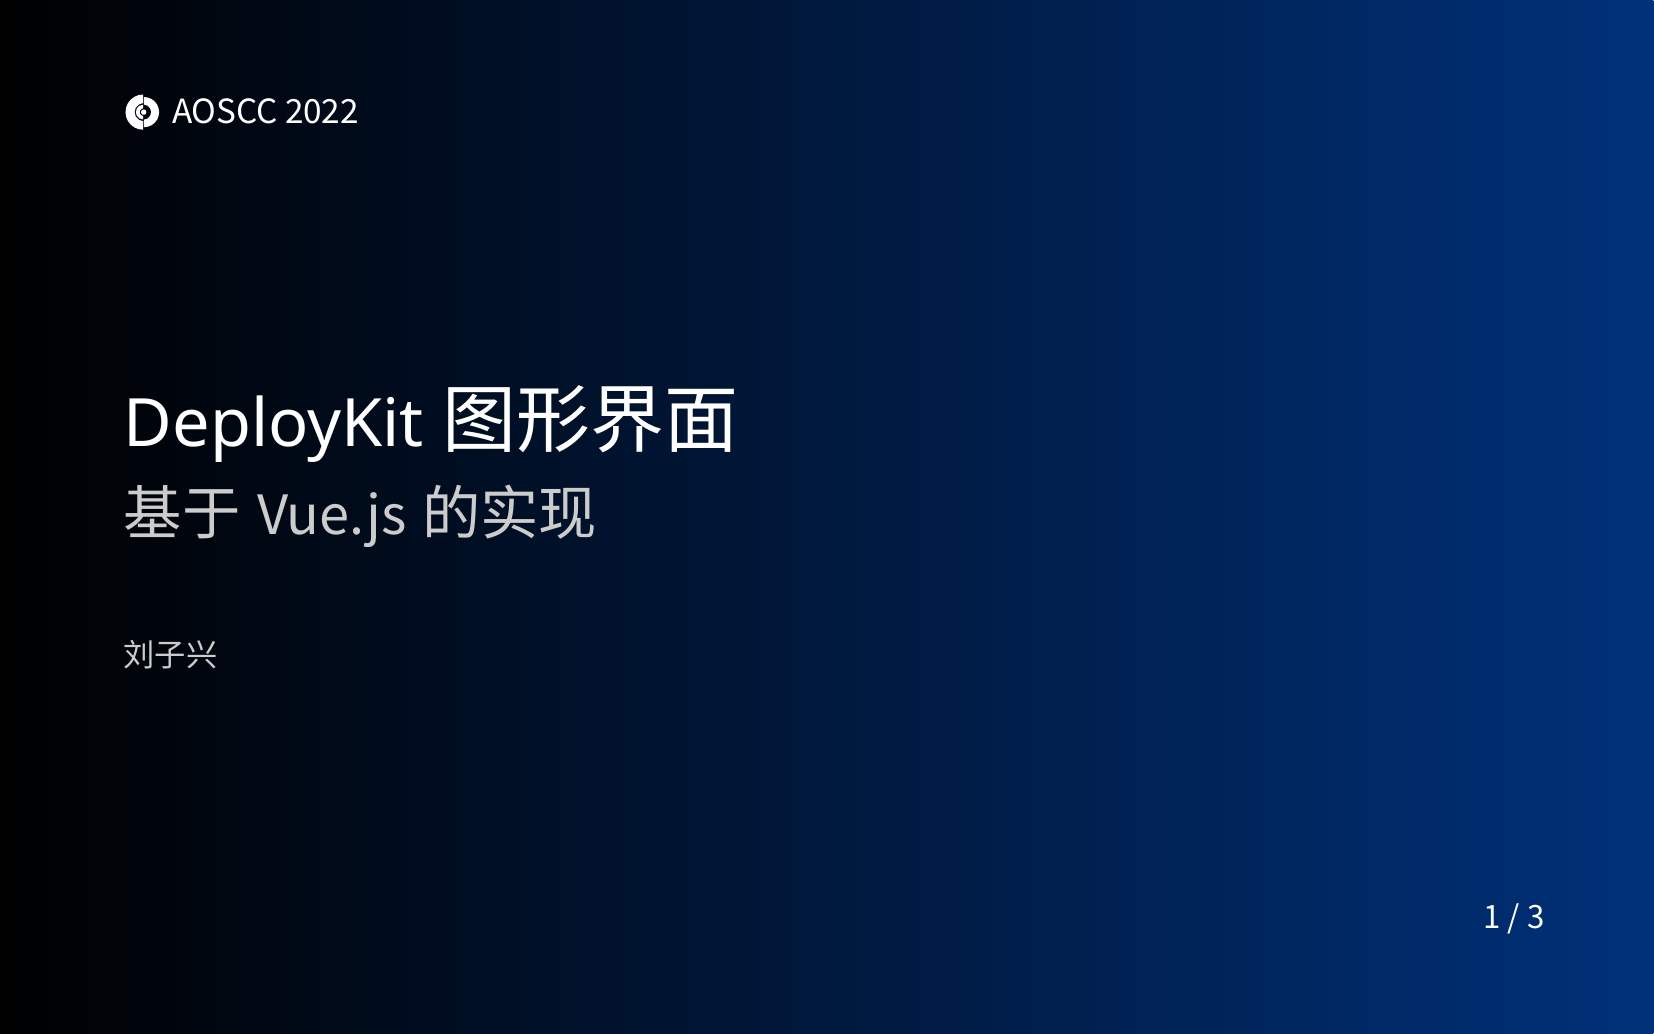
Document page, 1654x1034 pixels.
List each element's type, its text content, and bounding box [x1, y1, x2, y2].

text_box <编号> / 3 [1086, 885, 1560, 957]
subtitle DeployKit图形界面 基于Vue.js的实现 刘子兴 [124, 218, 1536, 818]
picture [118, 88, 167, 136]
text_box AOSCC 2022 [172, 84, 1654, 134]
